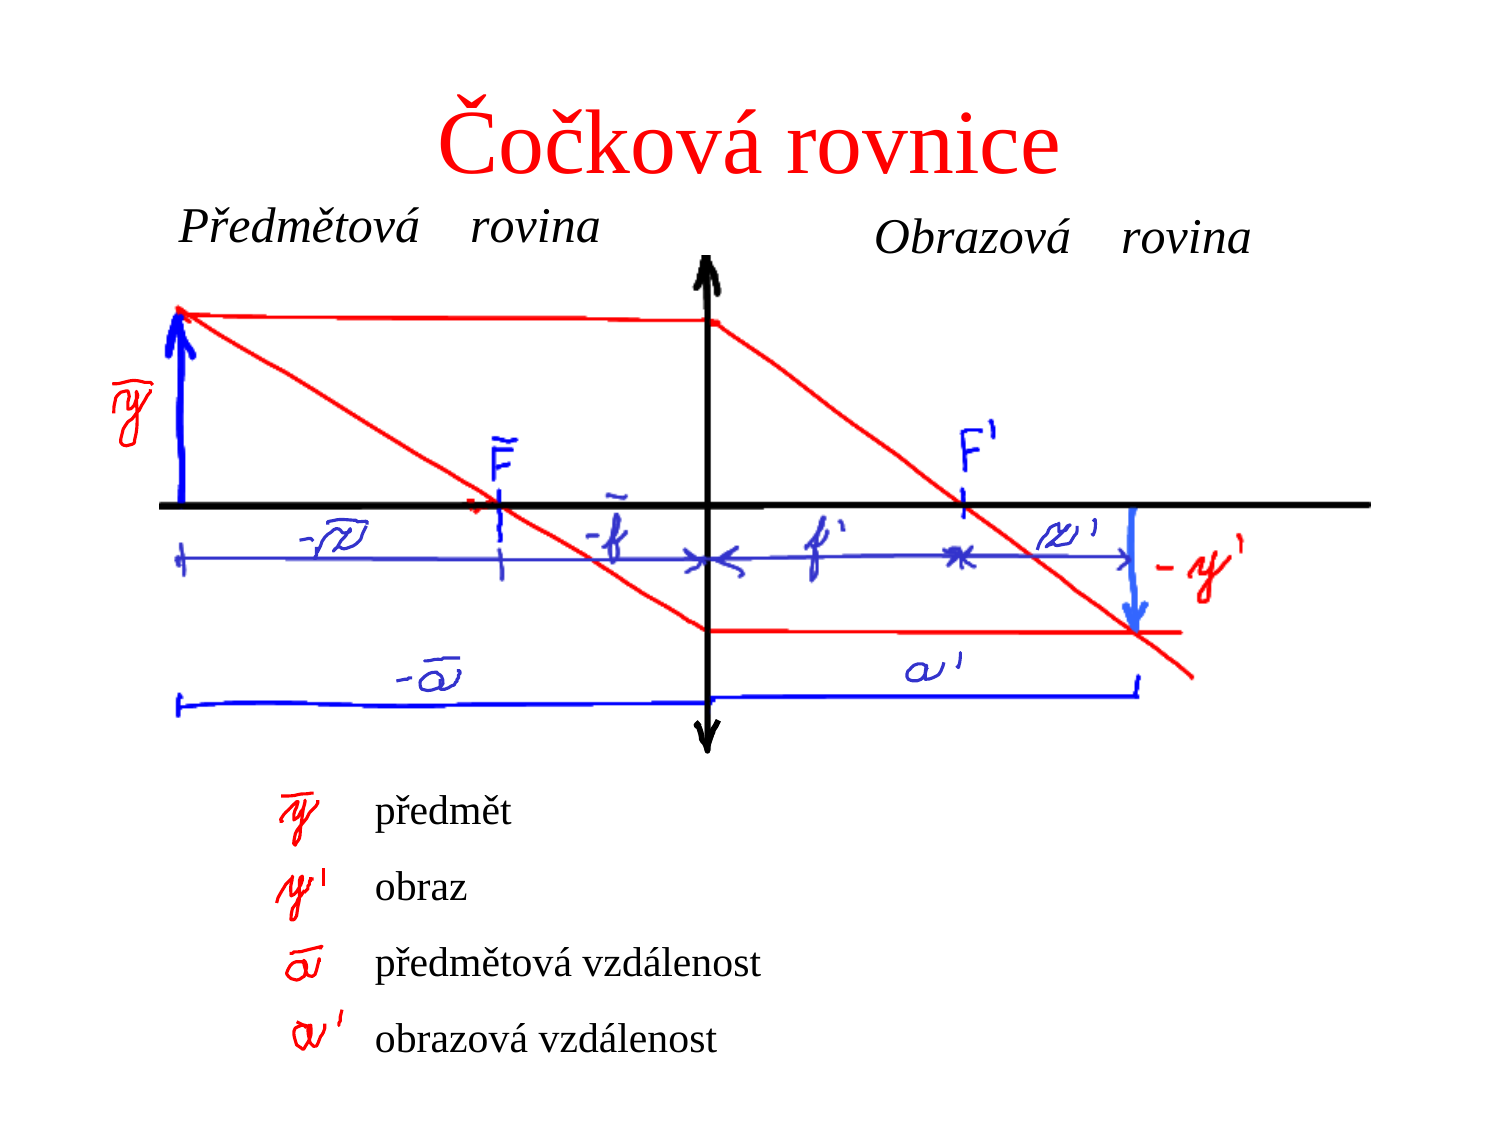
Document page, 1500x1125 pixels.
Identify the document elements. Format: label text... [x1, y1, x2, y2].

text_box Obrazová rovina [797, 196, 1329, 272]
picture [159, 255, 1371, 876]
text_box předmět obraz předmětová vzdálenost obrazová vzdálenost [360, 774, 998, 1069]
text_box Předmětová rovina [123, 184, 656, 261]
title Čočková rovnice [112, 42, 1388, 231]
